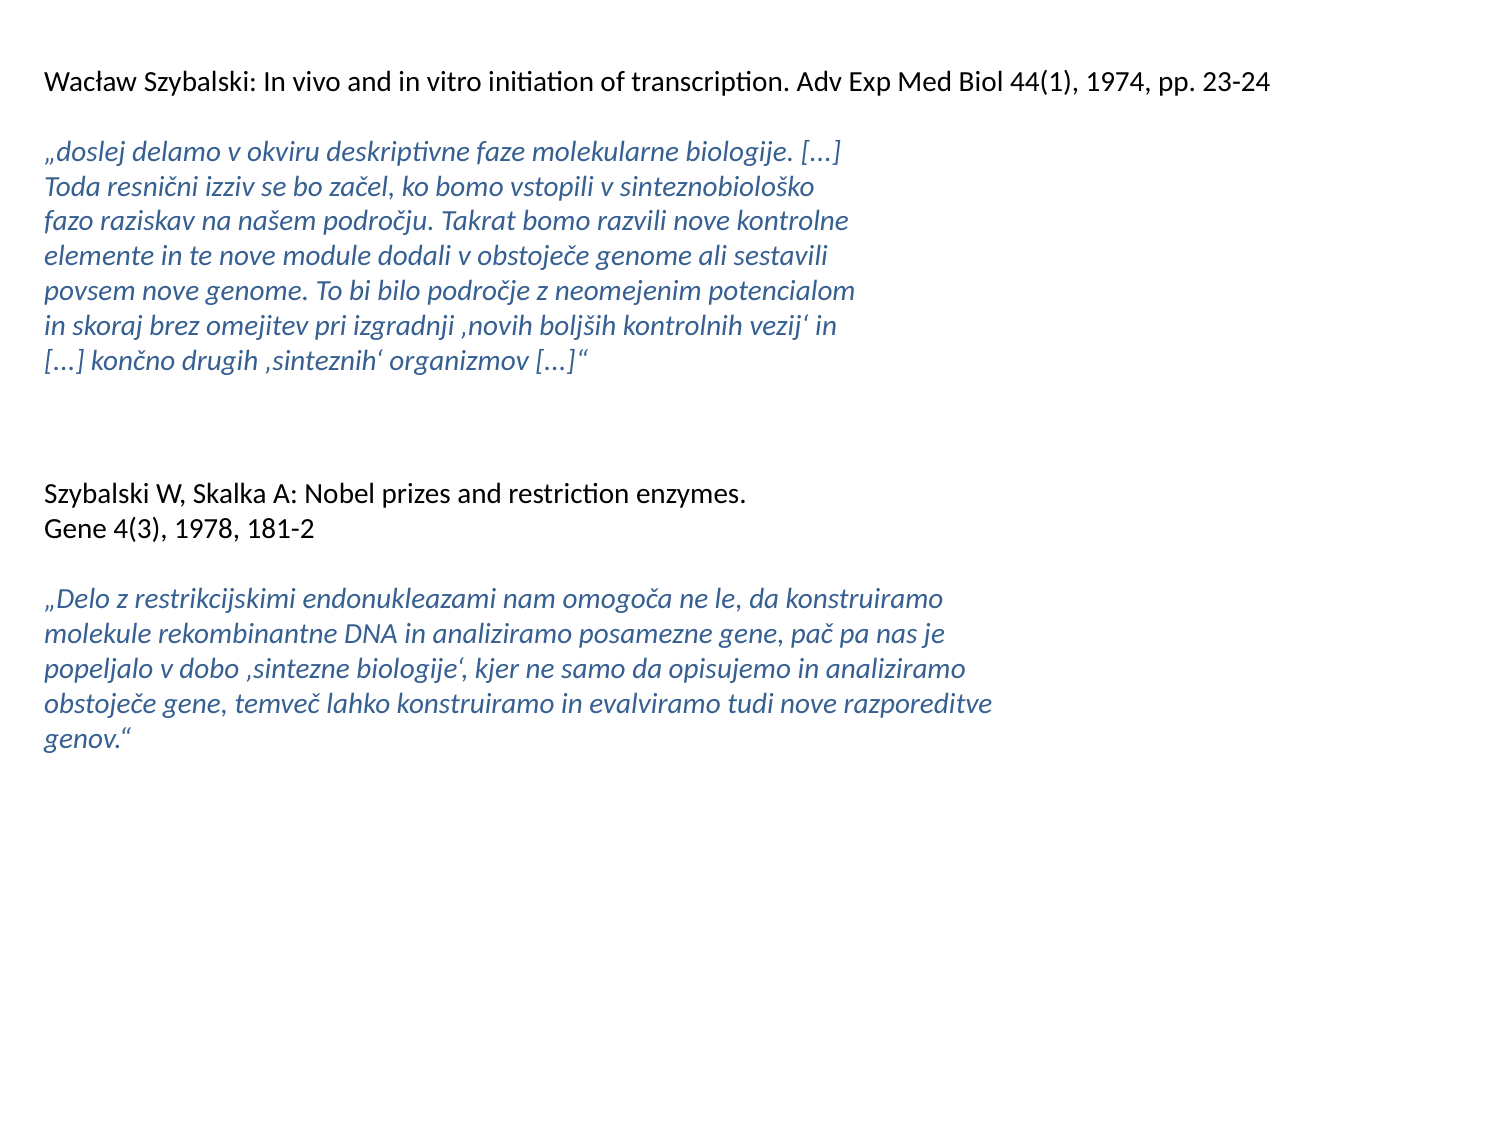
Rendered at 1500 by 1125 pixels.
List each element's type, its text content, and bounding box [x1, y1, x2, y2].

text_box Wacław Szybalski: In vivo and in vitro initiation of transcription. Adv Exp Med Biol 44(1), 1974, pp. 23-24 „doslej delamo v okviru deskriptivne faze molekularne biologije. [...] Toda resnični izziv se bo začel, ko bomo vstopili v sinteznobiološko fazo raziskav na našem področju. Takrat bomo razvili nove kontrolne elemente in te nove module dodali v obstoječe genome ali sestavili povsem nove genome. To bi bilo področje z neomejenim potencialom in skoraj brez omejitev pri izgradnji ‚novih boljših kontrolnih vezij‘ in [...] končno drugih ‚sinteznih‘ organizmov [...]“ [29, 54, 1329, 419]
text_box Szybalski W, Skalka A: Nobel prizes and restriction enzymes. Gene 4(3), 1978, 181-2 „Delo z restrikcijskimi endonukleazami nam omogoča ne le, da konstruiramo molekule rekombinantne DNA in analiziramo posamezne gene, pač pa nas je popeljalo v dobo ‚sintezne biologije‘, kjer ne samo da opisujemo in analiziramo obstoječe gene, temveč lahko konstruiramo in evalviramo tudi nove razporeditve genov.“ [29, 467, 1058, 762]
